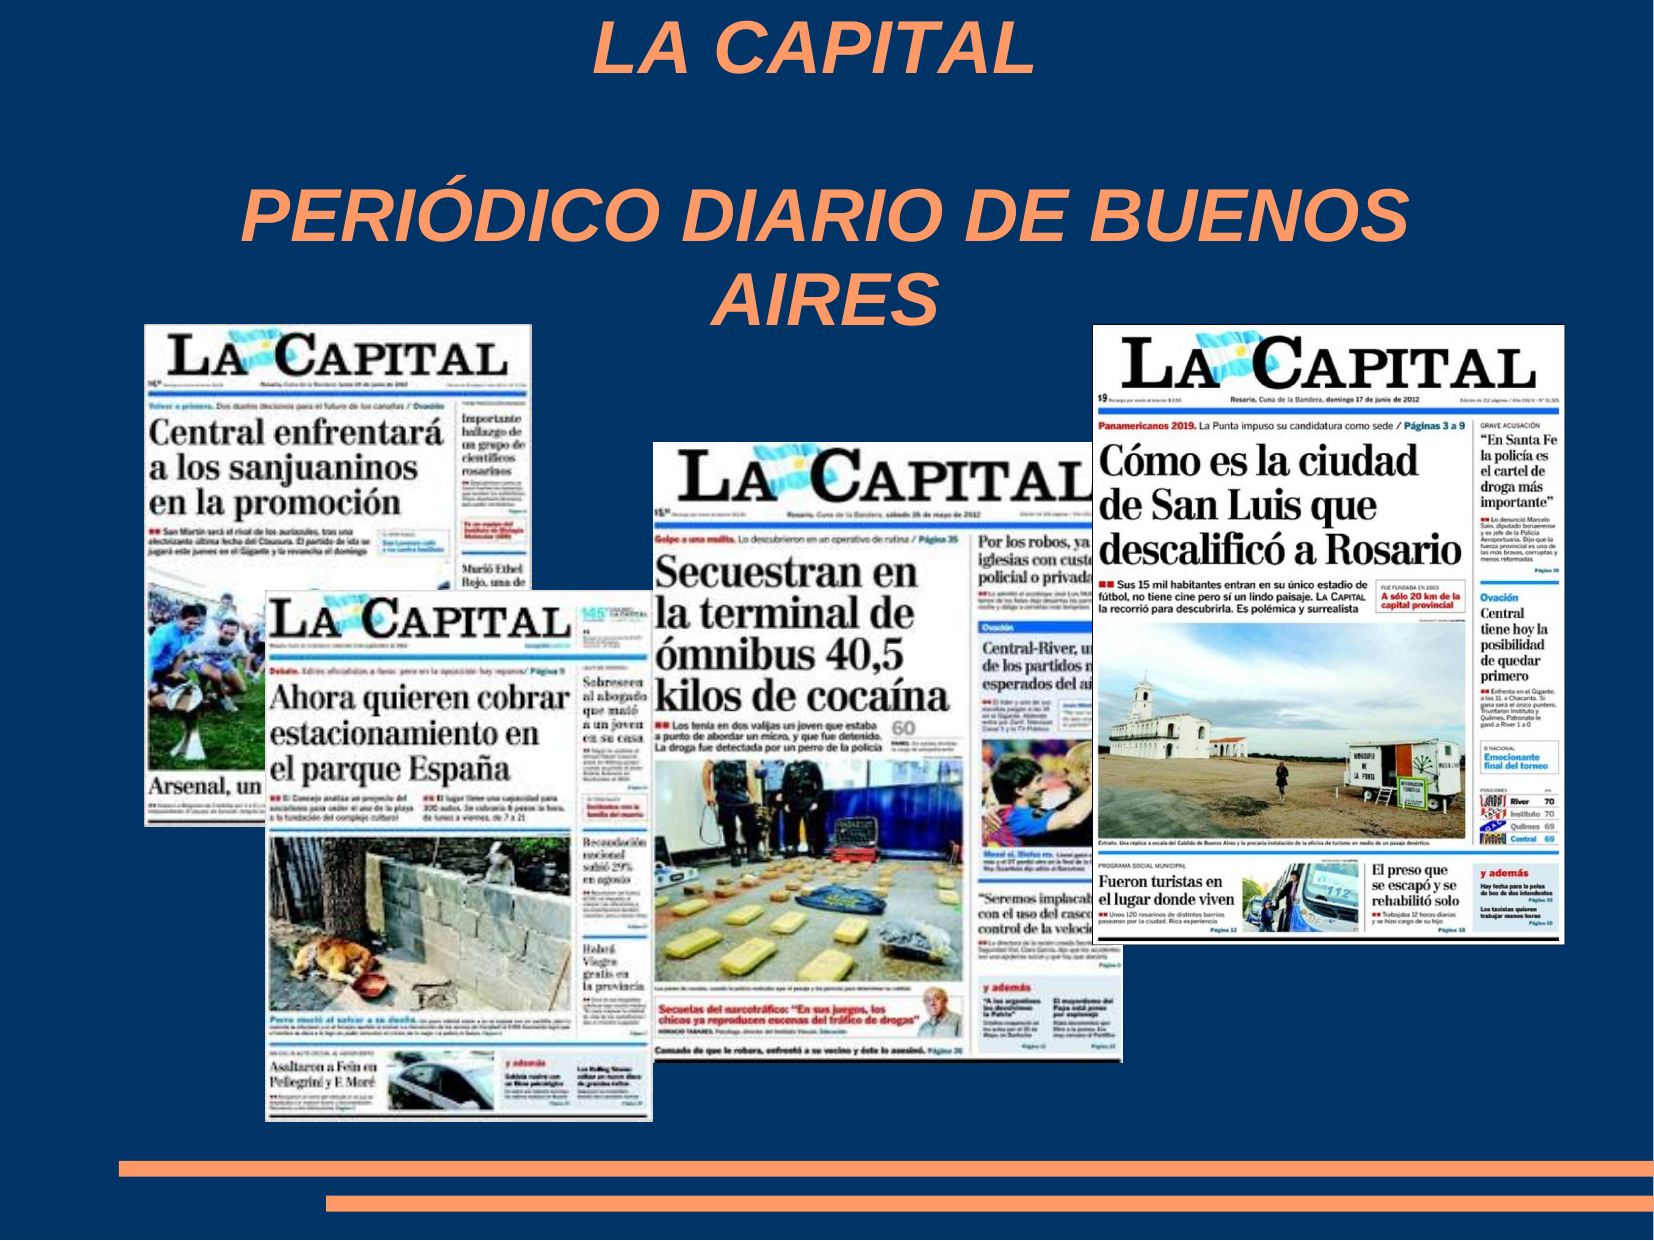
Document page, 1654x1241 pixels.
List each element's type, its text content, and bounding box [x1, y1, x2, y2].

picture [144, 324, 1565, 1123]
title LA CAPITAL PERIÓDICO DIARIO DE BUENOS AIRES [118, 5, 1534, 342]
